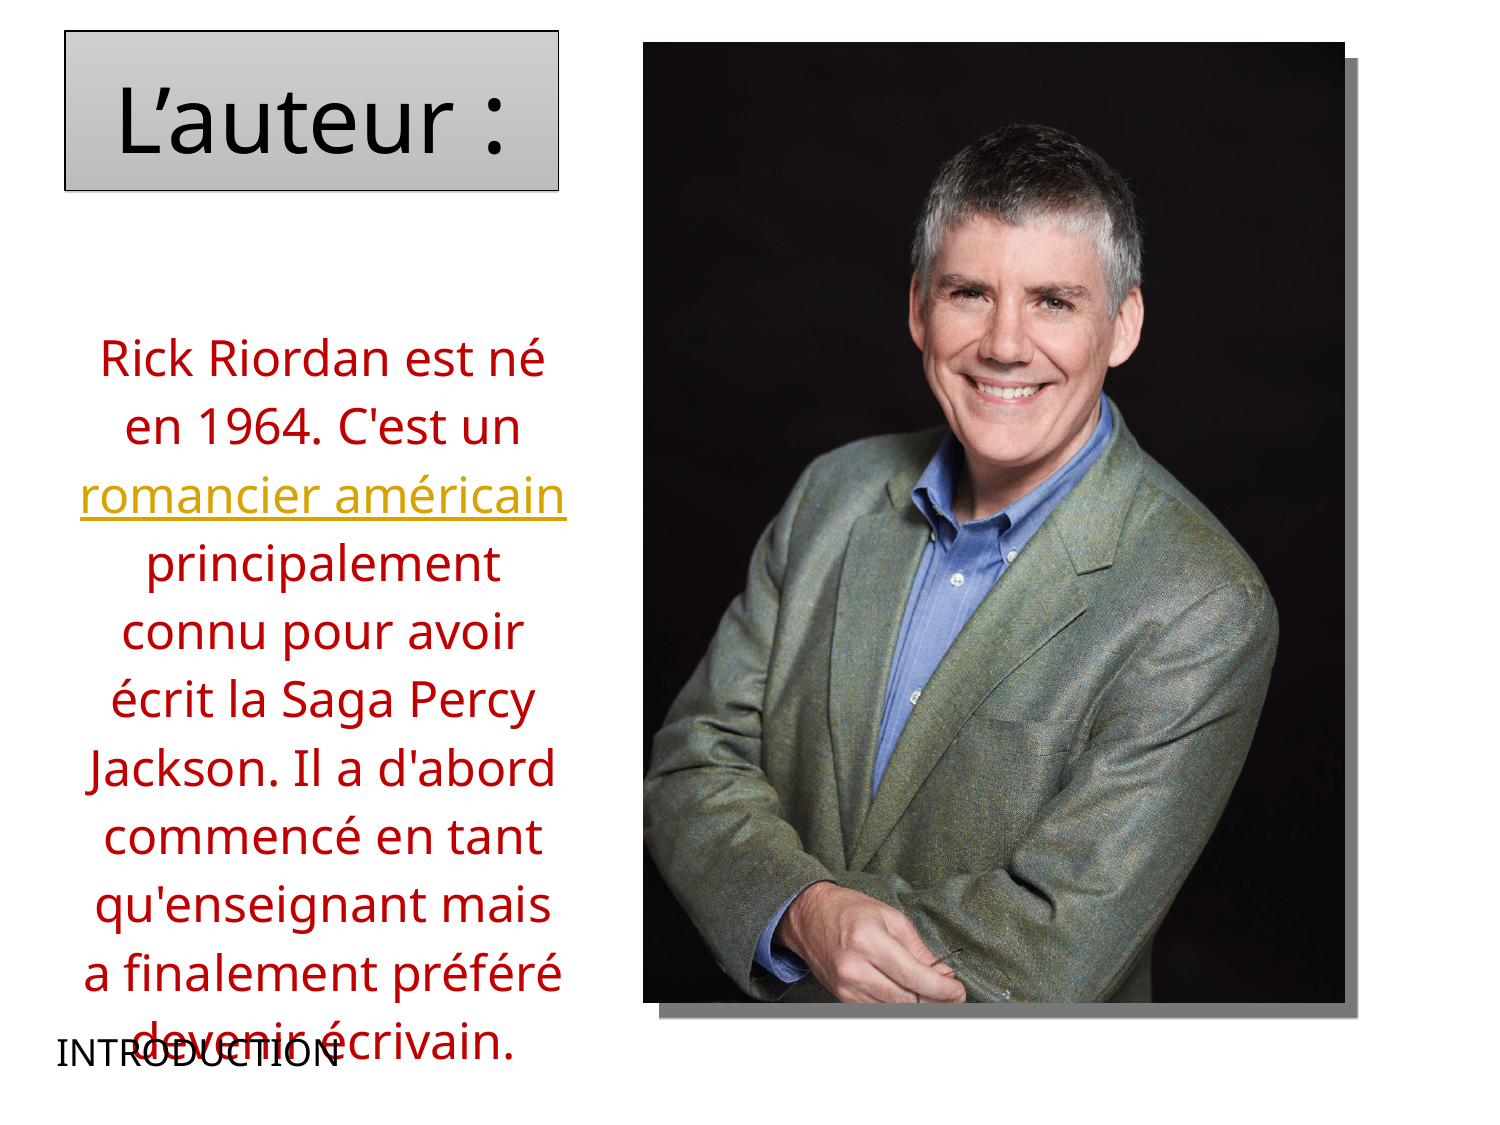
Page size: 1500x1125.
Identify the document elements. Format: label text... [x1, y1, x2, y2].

text_box INTRODUCTION [41, 1018, 360, 1125]
list Rick Riordan est né en 1964. C'est un romancier américain principalement connu pour avoir écrit la Saga Percy Jackson. Il a d'abord commencé en tant qu'enseignant mais a finalement préféré devenir écrivain. [76, 243, 571, 1014]
picture [643, 42, 1345, 1003]
title L’auteur : [64, 30, 559, 191]
